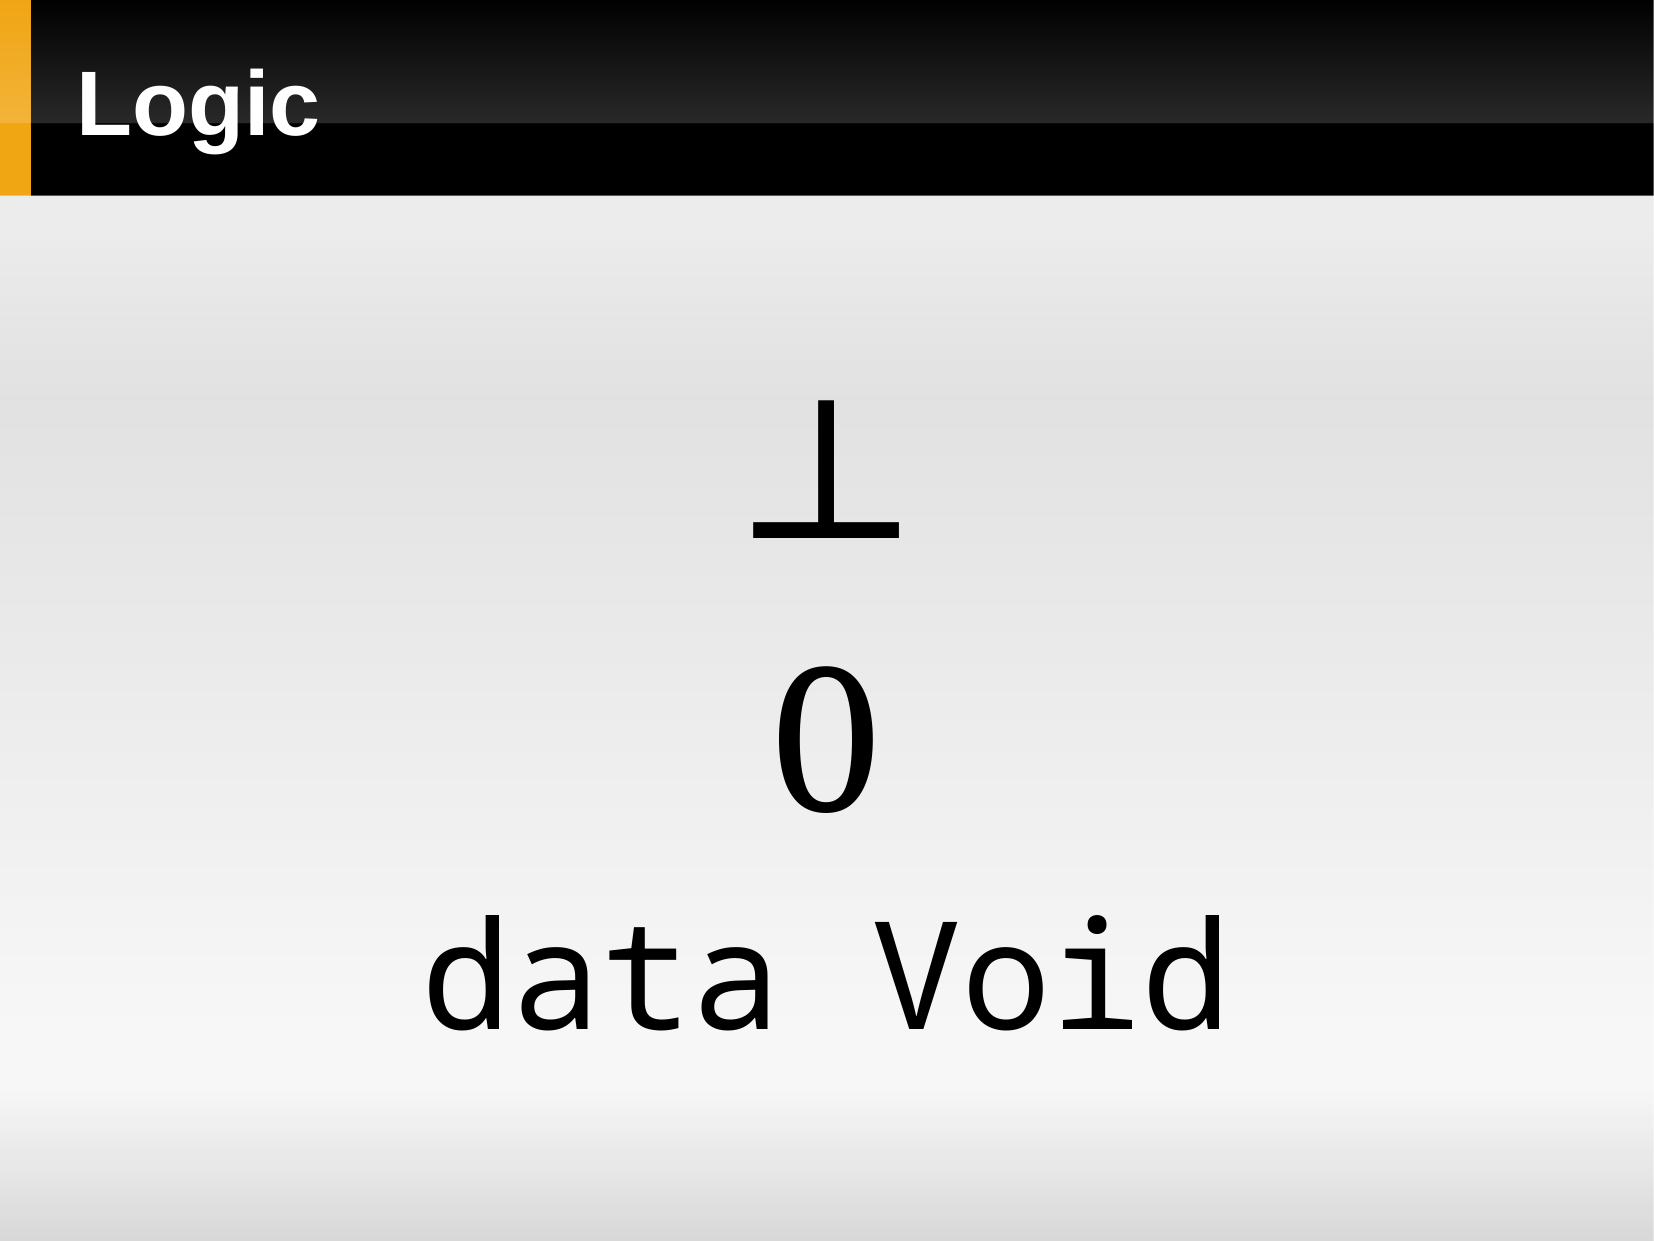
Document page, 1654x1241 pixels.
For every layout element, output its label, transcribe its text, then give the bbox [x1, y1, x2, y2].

subtitle ⊥ 0 data Void [82, 297, 1571, 1102]
title Logic [76, 0, 1565, 208]
picture [0, 0, 1654, 1241]
